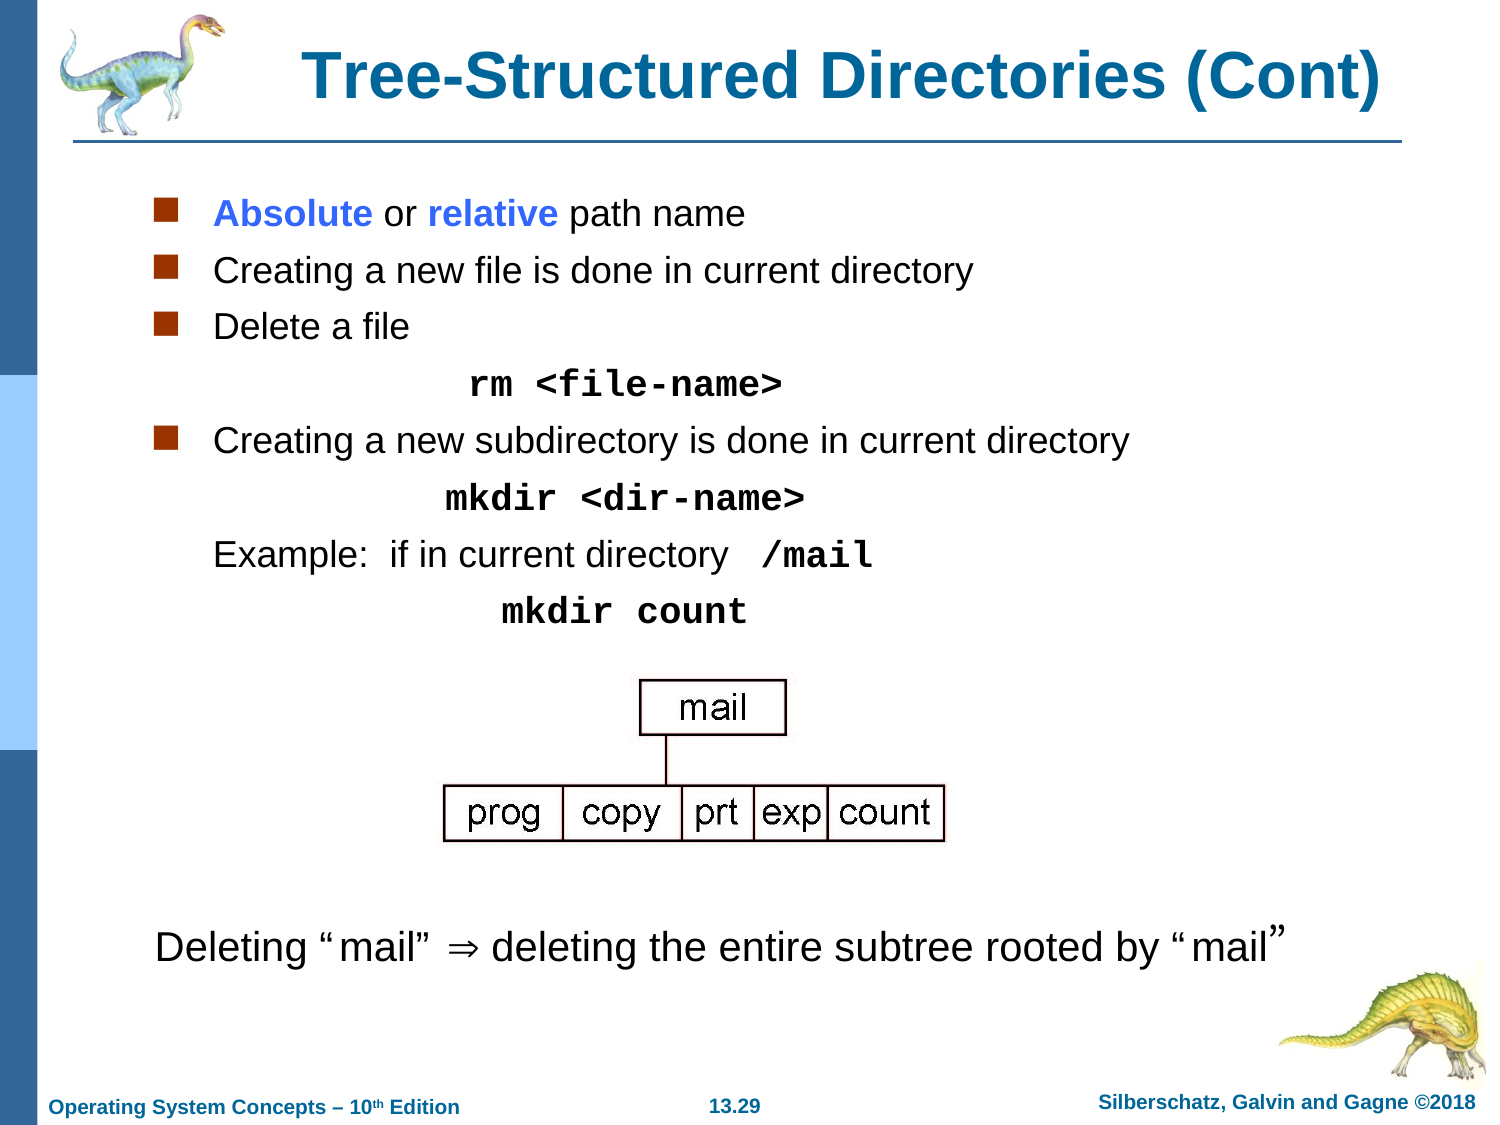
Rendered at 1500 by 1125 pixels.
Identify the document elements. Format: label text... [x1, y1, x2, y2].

picture [436, 672, 951, 849]
picture [1415, 1094, 1423, 1099]
text_box Deleting “mail”  deleting the entire subtree rooted by “mail” [139, 912, 1358, 968]
picture [1275, 959, 1486, 1090]
picture [46, 0, 243, 149]
title Tree-Structured Directories (Cont) [167, 24, 1500, 120]
list Absolute or relative path name Creating a new file is done in current directory Delete a file rm <file-name> Creating a new subdirectory is done in current directory mkdir <dir-name> Example: if in current directory /mail mkdir count [141, 186, 1351, 678]
